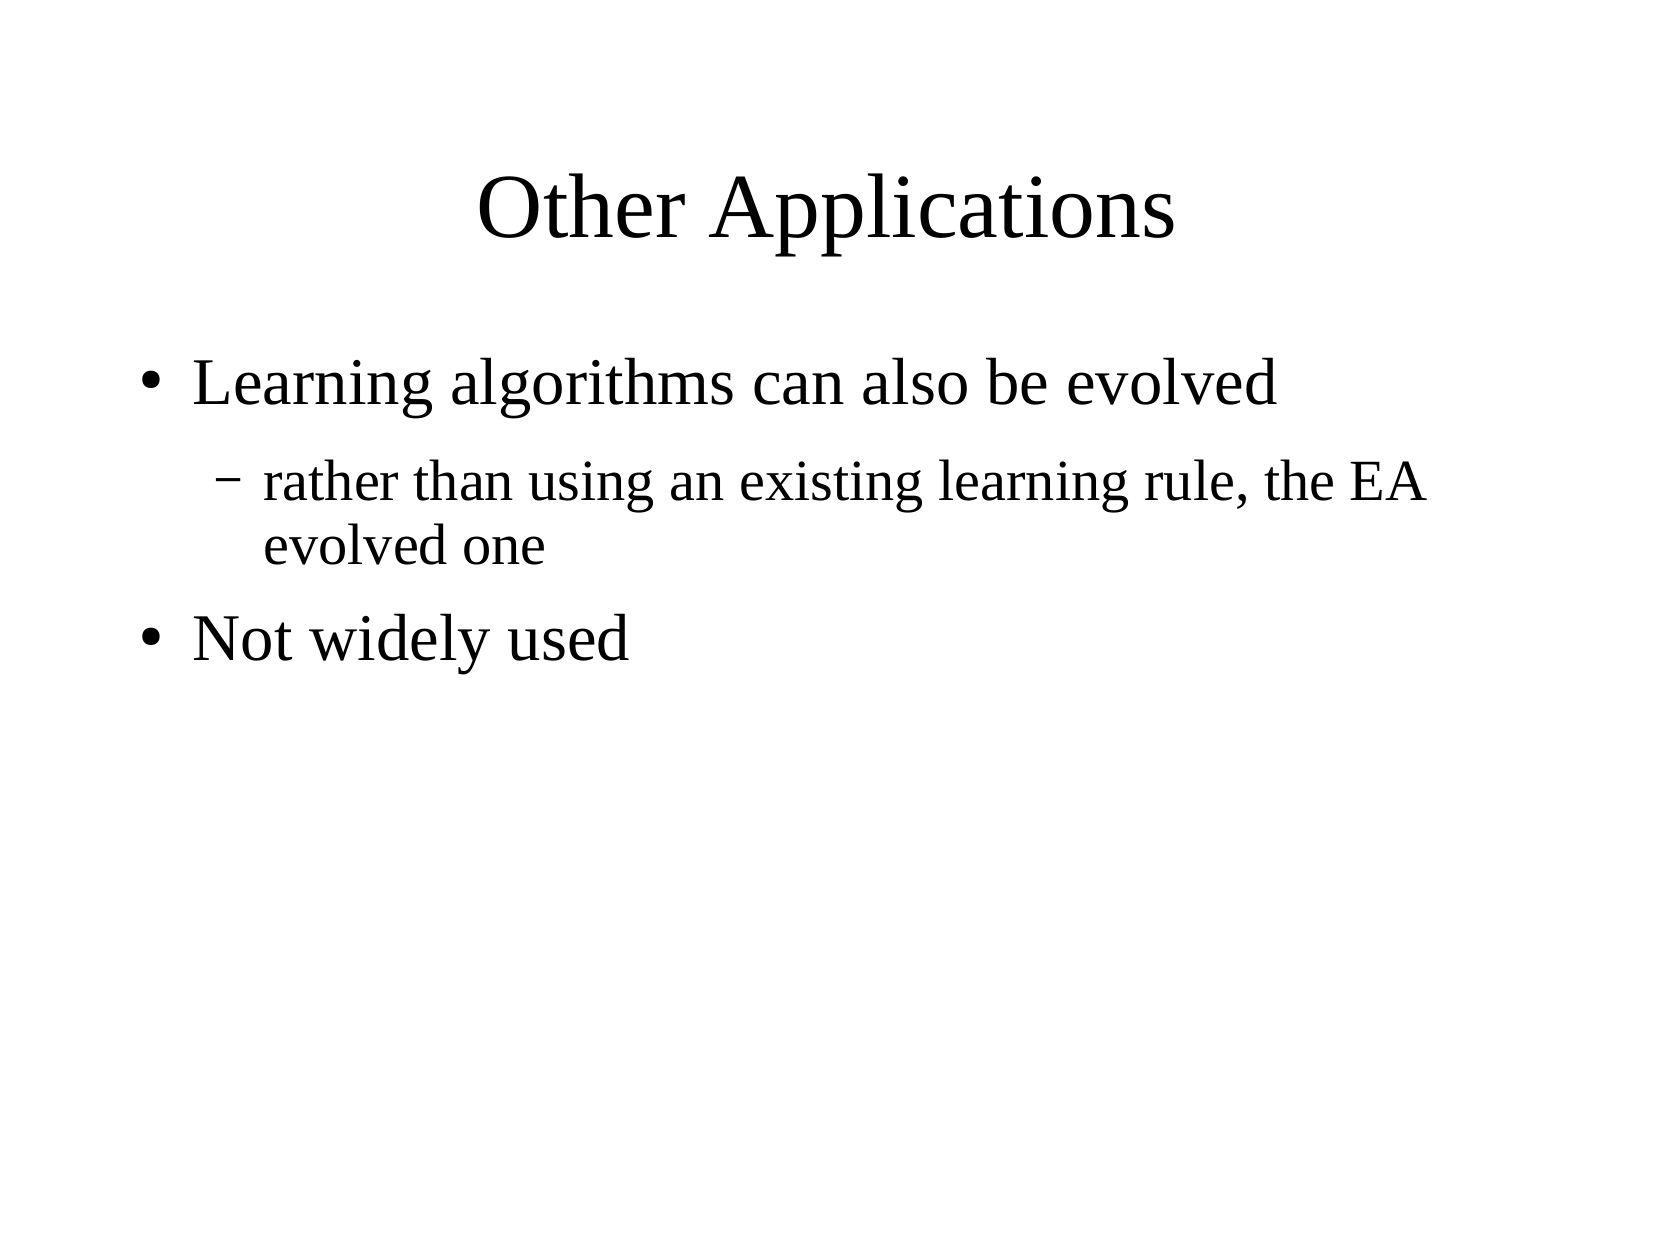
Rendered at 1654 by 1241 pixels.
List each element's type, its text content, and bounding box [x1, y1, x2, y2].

title Other Applications [121, 102, 1534, 311]
list Learning algorithms can also be evolved rather than using an existing learning rule, the EA evolved one Not widely used [121, 344, 1534, 1127]
